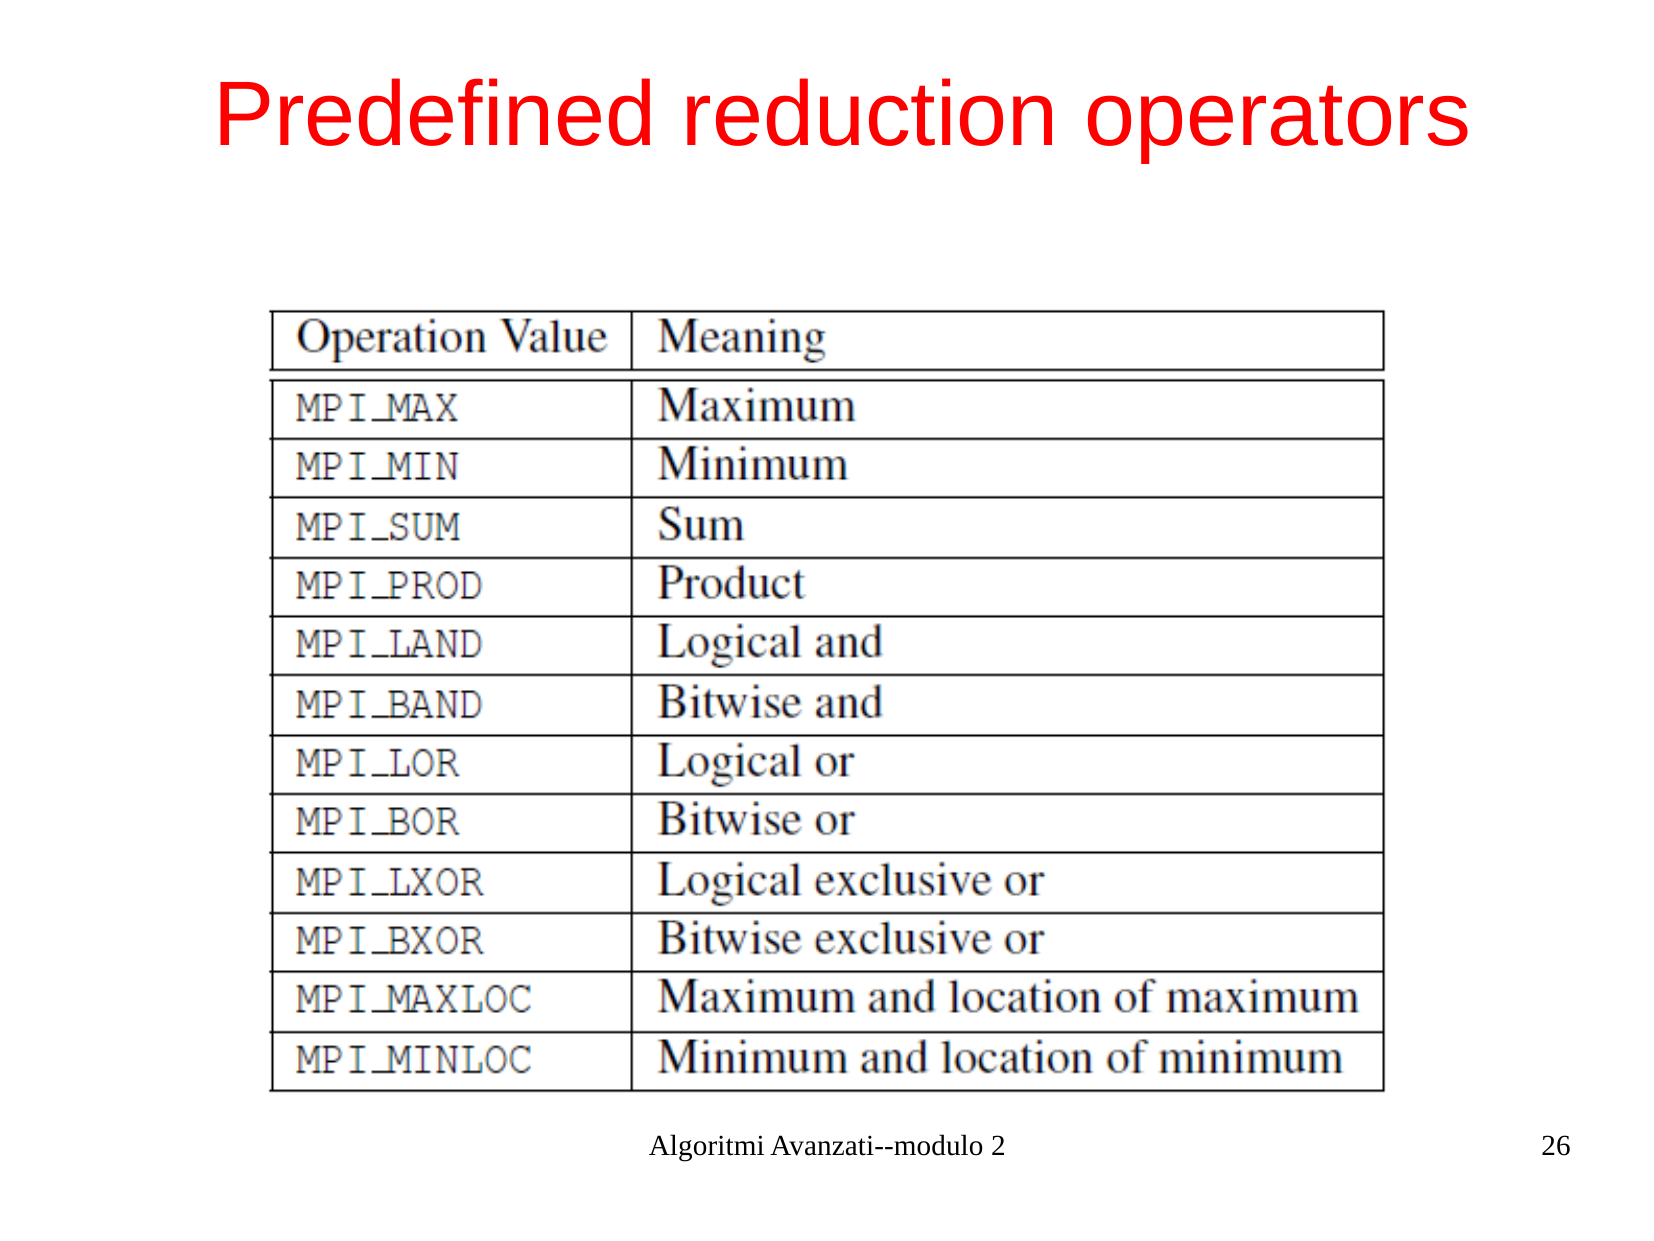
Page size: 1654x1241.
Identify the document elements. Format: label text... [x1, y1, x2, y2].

picture [249, 290, 1404, 1109]
title Predefined reduction operators [82, 49, 1571, 257]
